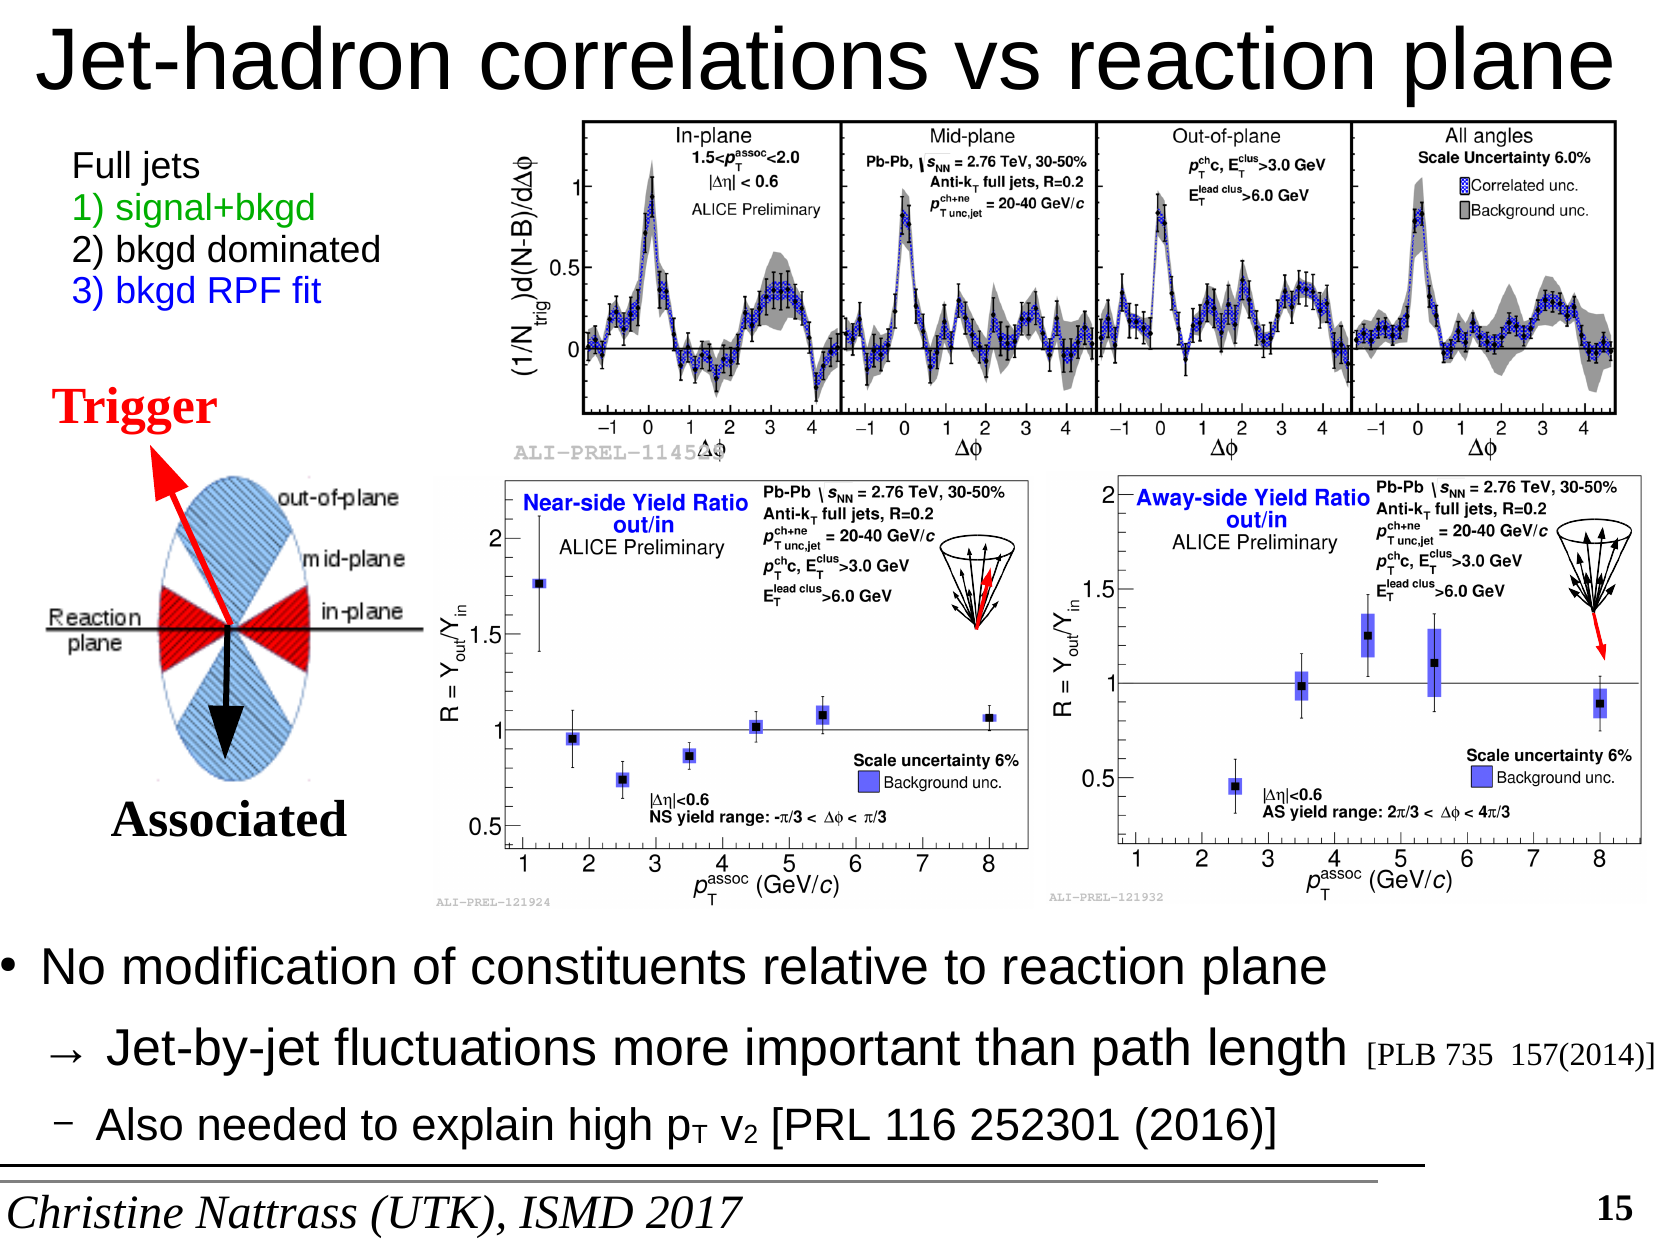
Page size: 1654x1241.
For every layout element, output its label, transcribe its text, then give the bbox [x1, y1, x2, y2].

text_box Associated [95, 783, 376, 914]
text_box Trigger [36, 369, 247, 443]
picture [508, 118, 1618, 465]
picture [15, 464, 1034, 909]
title Jet-hadron correlations vs reaction plane [35, 0, 1654, 160]
text_box Full jets 1) signal+bkgd 2) bkgd dominated 3) bkgd RPF fit [56, 137, 432, 423]
list No modification of constituents relative to reaction plane → Jet-by-jet fluctuations more important than path length [PLB 735 157(2014)] Also needed to explain high pT v2 [PRL 116 252301 (2016)] [0, 937, 1654, 1187]
picture [1046, 471, 1647, 904]
